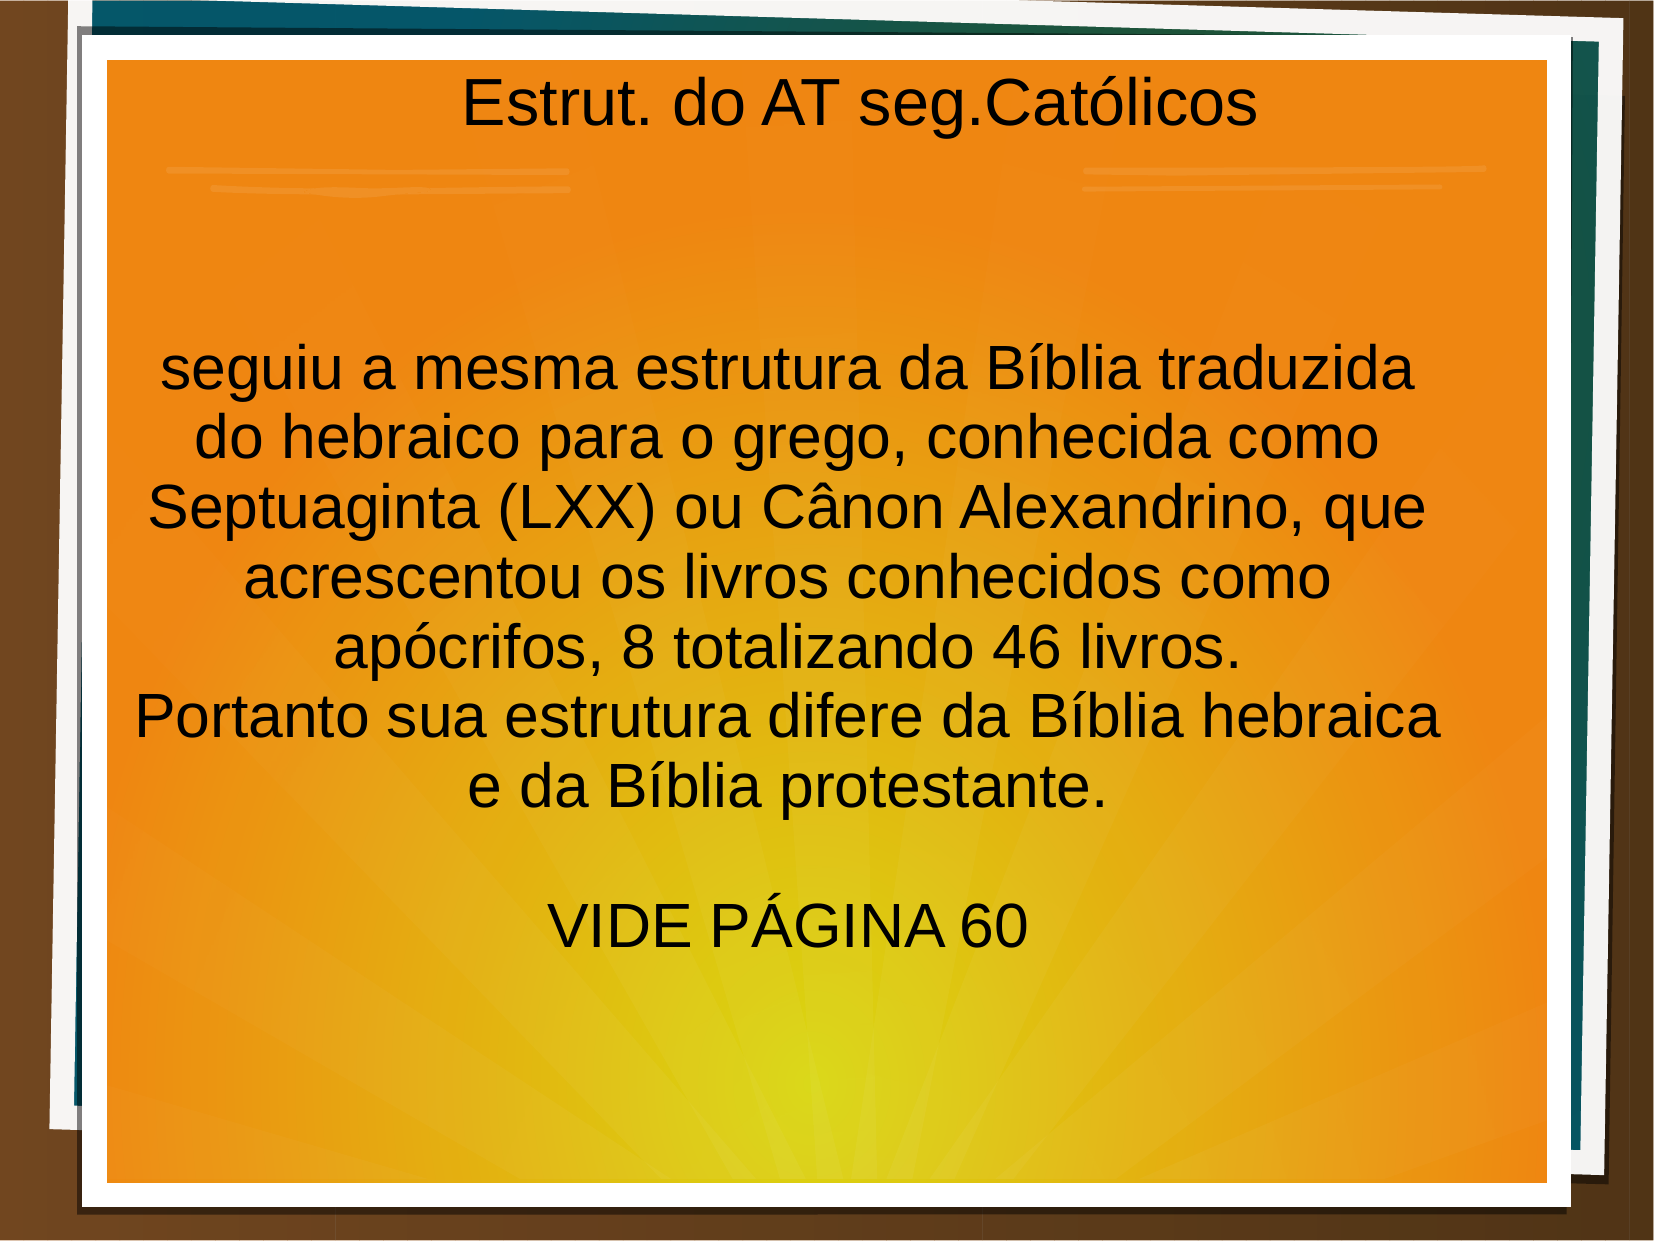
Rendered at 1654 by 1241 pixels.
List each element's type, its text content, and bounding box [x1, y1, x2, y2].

subtitle seguiu a mesma estrutura da Bíblia traduzida do hebraico para o grego, conhecida como Septuaginta (LXX) ou Cânon Alexandrino, que acrescentou os livros conhecidos como apócrifos, 8 totalizando 46 livros. Portanto sua estrutura difere da Bíblia hebraica e da Bíblia protestante. VIDE PÁGINA 60 [124, 123, 1453, 1170]
title Estrut. do AT seg.Católicos [341, 48, 1381, 123]
